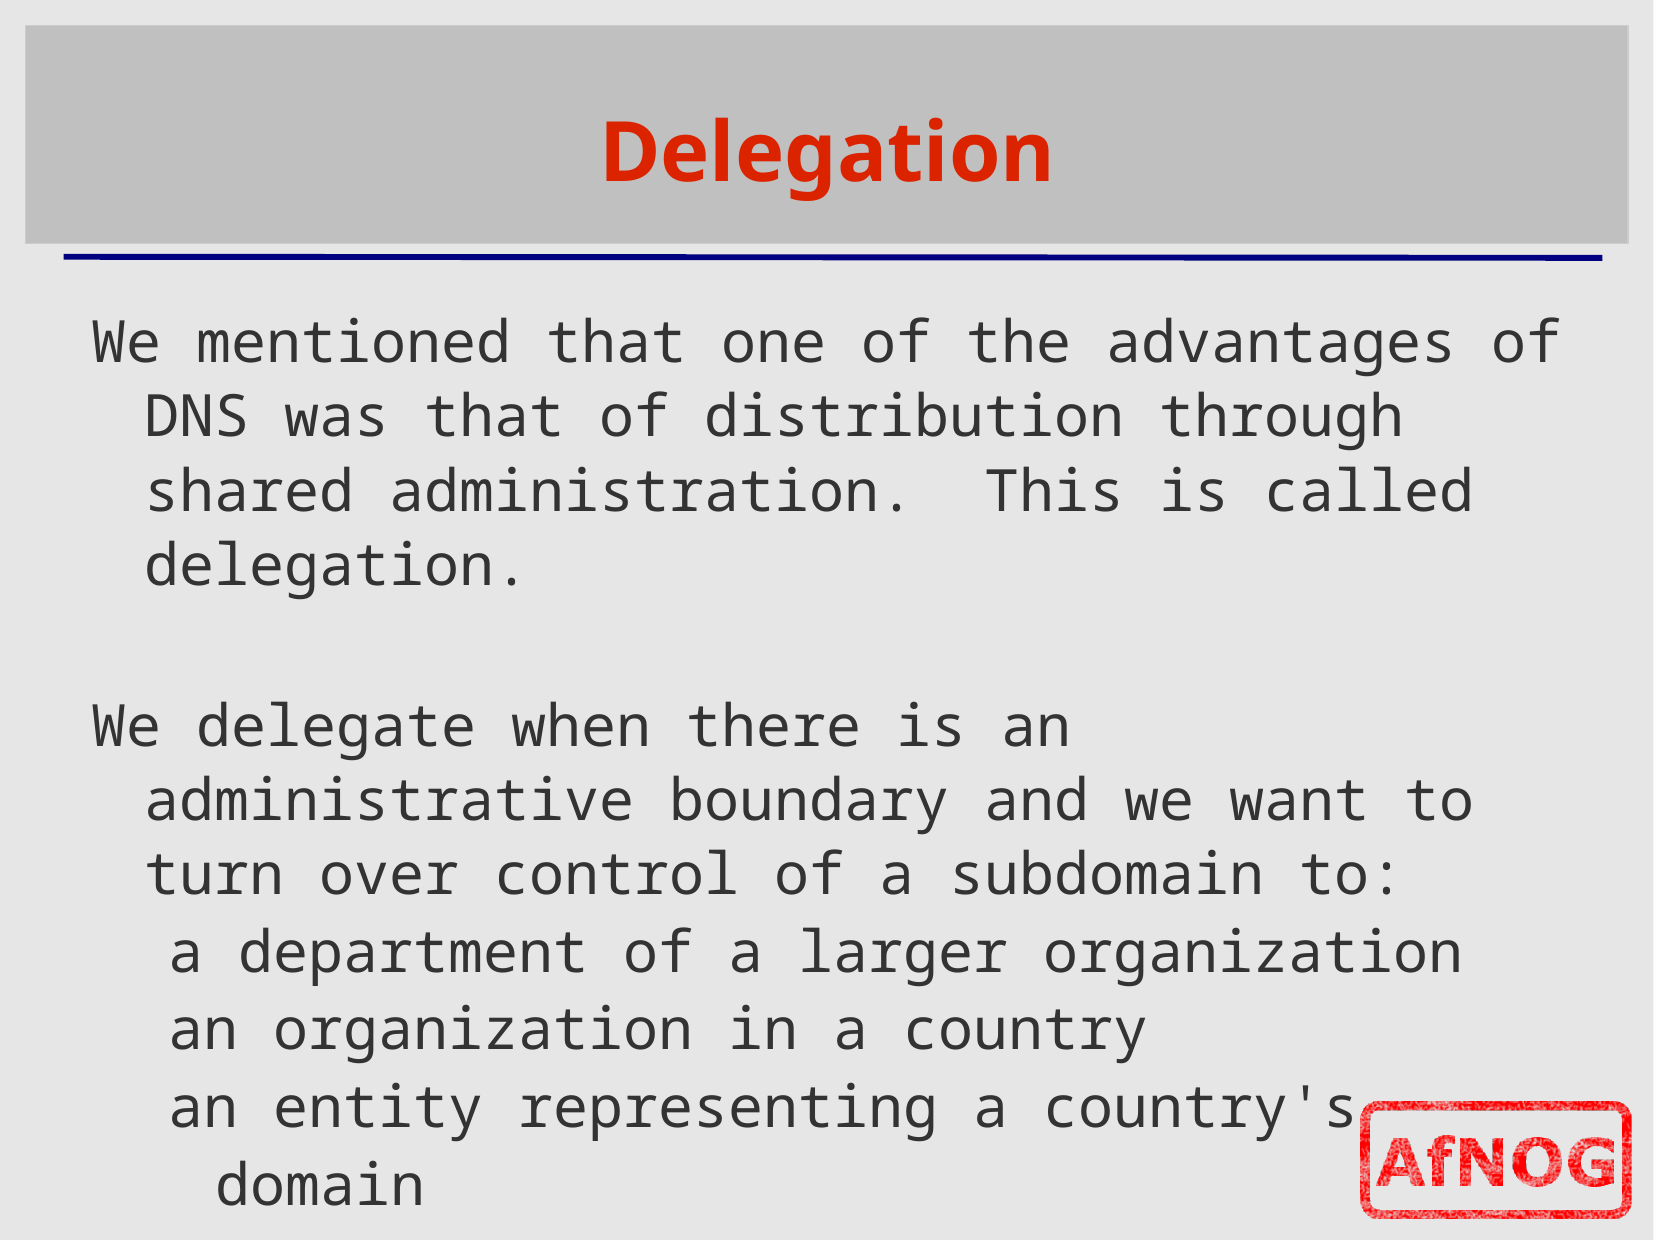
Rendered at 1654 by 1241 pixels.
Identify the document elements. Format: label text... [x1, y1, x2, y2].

text_box We mentioned that one of the advantages of DNS was that of distribution through shared administration. This is called delegation. We delegate when there is an administrative boundary and we want to turn over control of a subdomain to: a department of a larger organization an organization in a country an entity representing a country's domain [59, 295, 1595, 1152]
picture [1360, 1100, 1632, 1219]
title Delegation [121, 46, 1534, 254]
